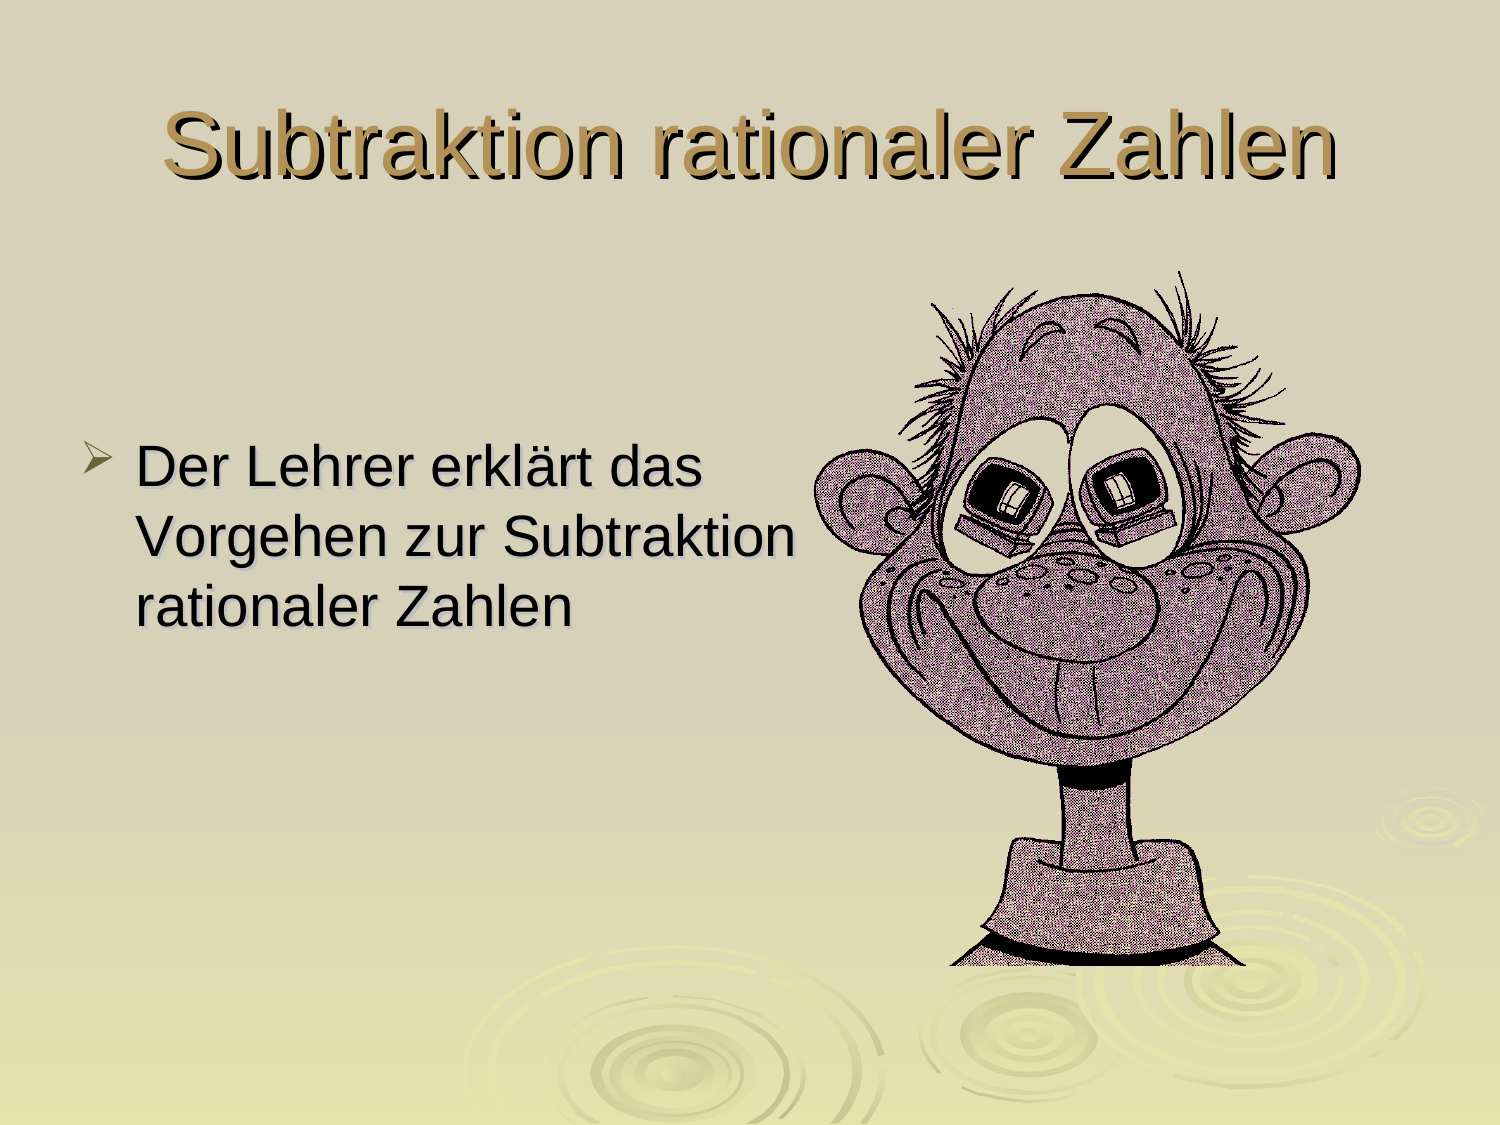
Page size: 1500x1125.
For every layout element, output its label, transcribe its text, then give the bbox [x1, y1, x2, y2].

picture [798, 262, 1389, 1005]
title Subtraktion rationaler Zahlen [75, 45, 1426, 233]
list Der Lehrer erklärt das Vorgehen zur Subtraktion rationaler Zahlen [64, 420, 798, 768]
